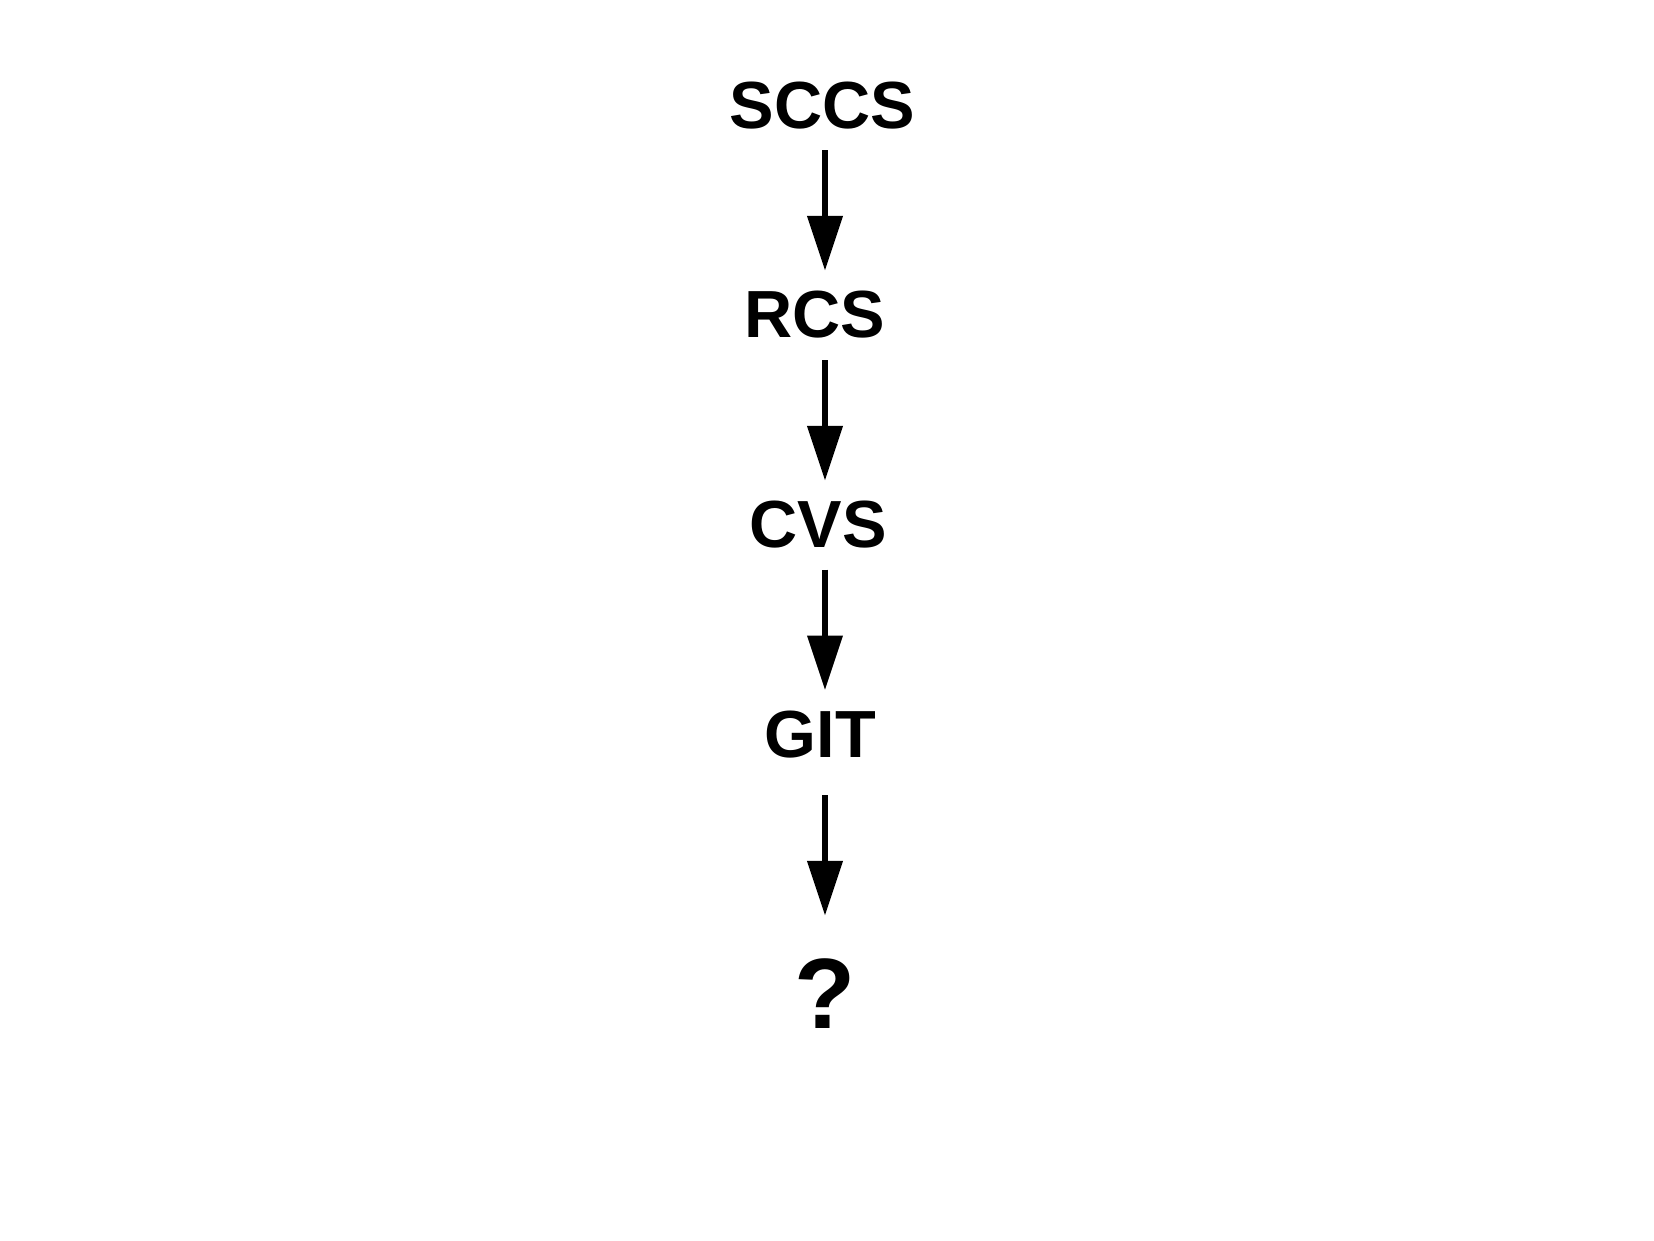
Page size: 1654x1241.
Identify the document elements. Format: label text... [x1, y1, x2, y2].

text_box RCS [729, 270, 916, 360]
text_box SCCS [714, 60, 931, 151]
text_box CVS [735, 480, 902, 570]
text_box ? [780, 930, 871, 1058]
text_box GIT [750, 690, 891, 780]
